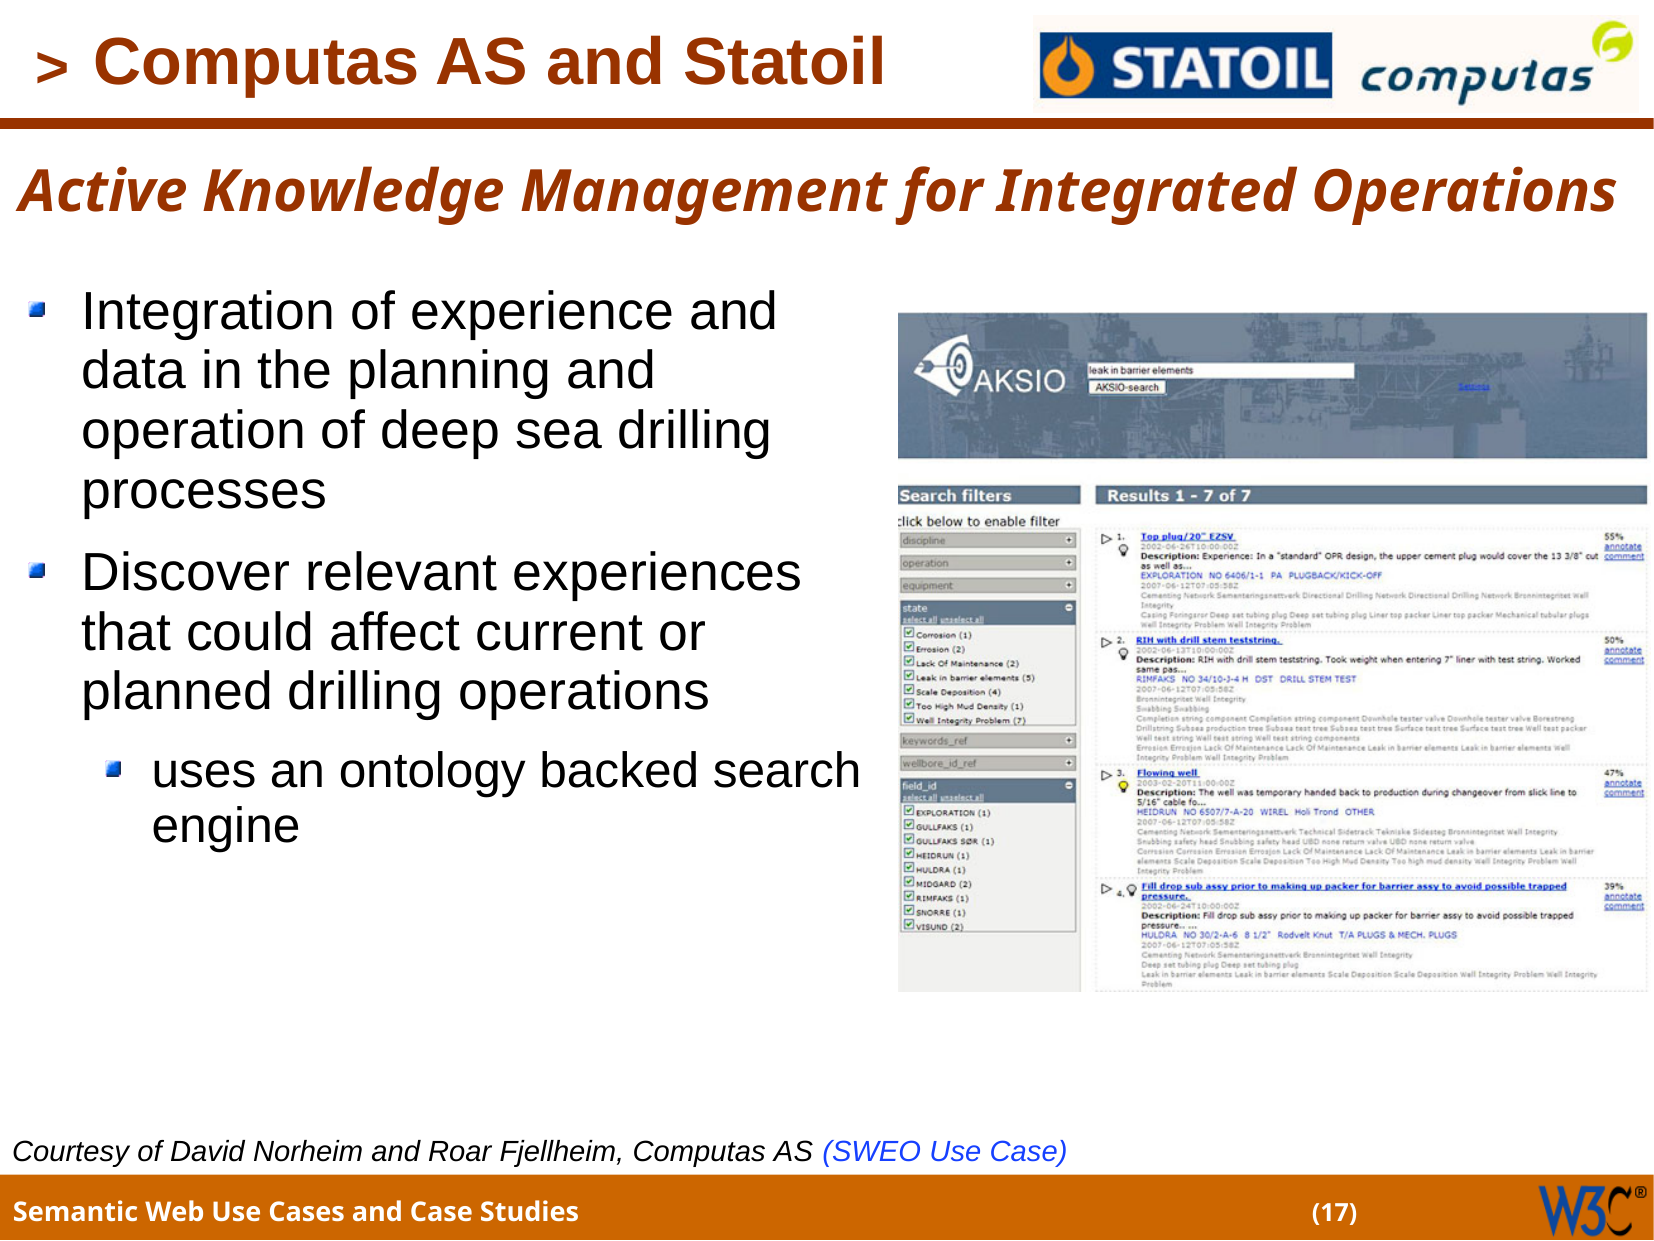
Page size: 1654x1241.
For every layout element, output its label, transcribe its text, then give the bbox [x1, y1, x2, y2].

text_box Courtesy of David Norheim and Roar Fjellheim, Computas AS (SWEO Use Case) [11, 1133, 1069, 1167]
title Computas AS and Statoil [93, 0, 1493, 124]
picture [1033, 15, 1639, 113]
list Integration of experience and data in the planning and operation of deep sea drilling processes Discover relevant experiences that could affect current or planned drilling operations uses an ontology backed search engine [11, 277, 872, 857]
picture [898, 312, 1651, 992]
picture [1535, 1183, 1651, 1240]
text_box Active Knowledge Management for Integrated Operations [19, 149, 1621, 223]
